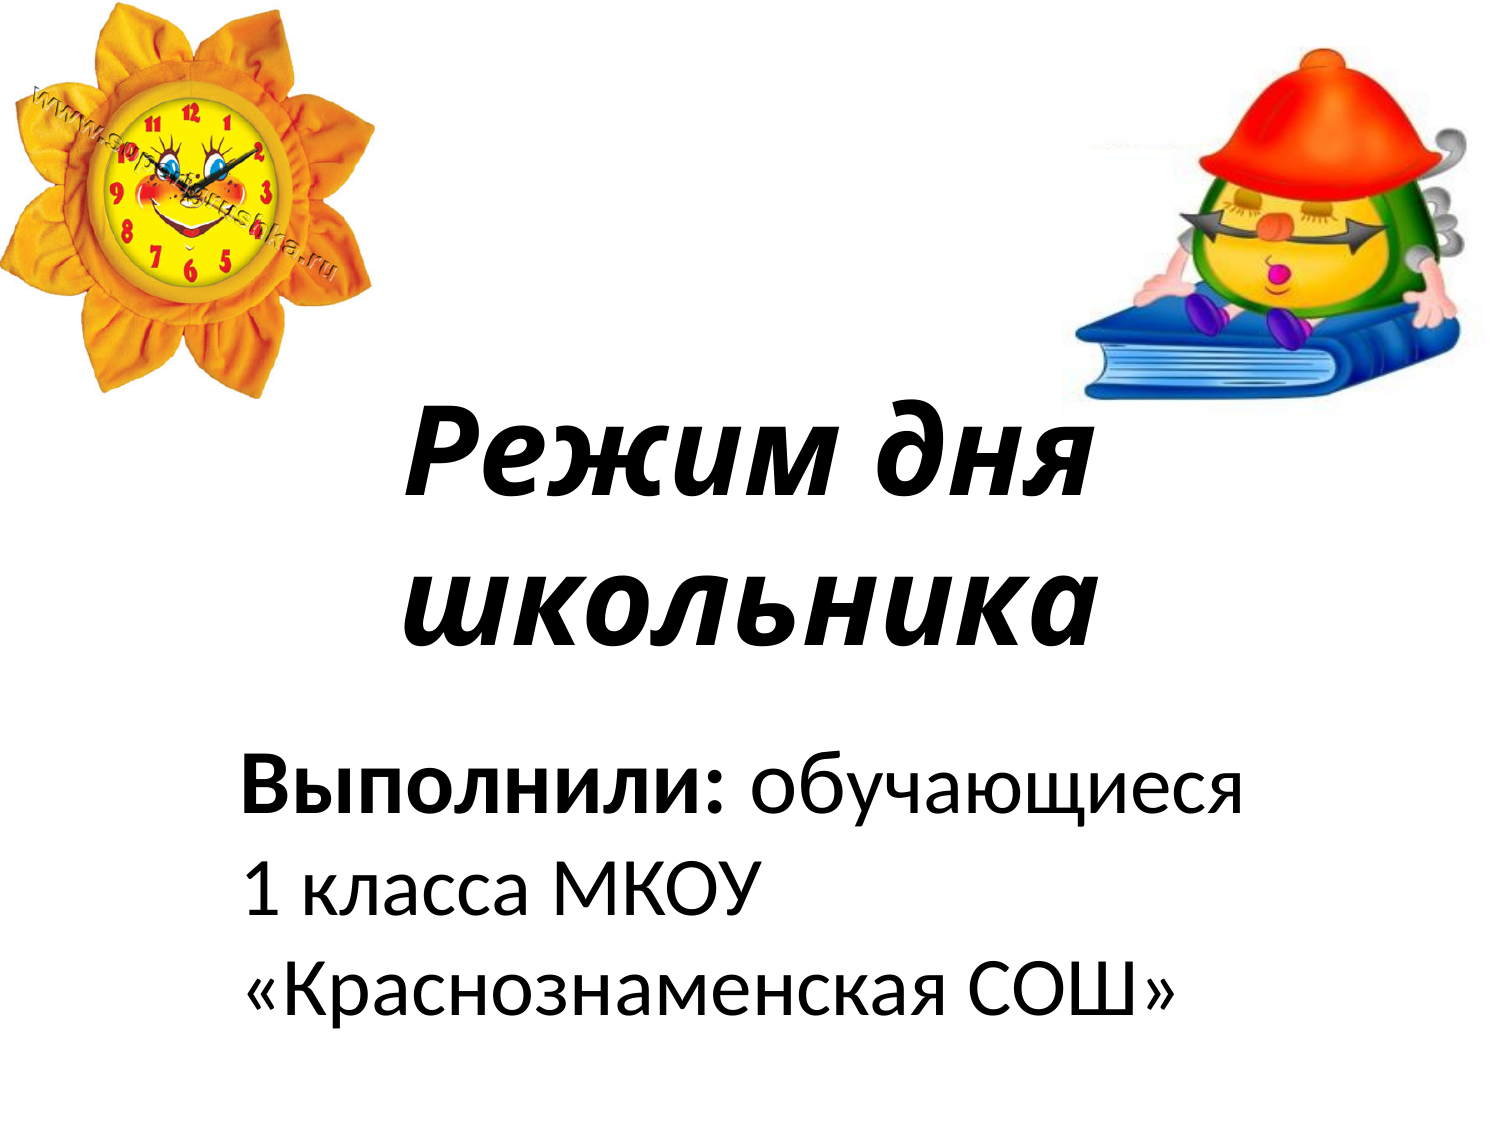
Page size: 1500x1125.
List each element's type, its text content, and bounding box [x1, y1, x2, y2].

picture [0, 0, 375, 399]
picture [1062, 46, 1500, 426]
title Режим дня школьника [112, 363, 1388, 739]
subtitle Выполнили: обучающиеся 1 класса МКОУ «Краснознаменская СОШ» [225, 714, 1275, 1020]
